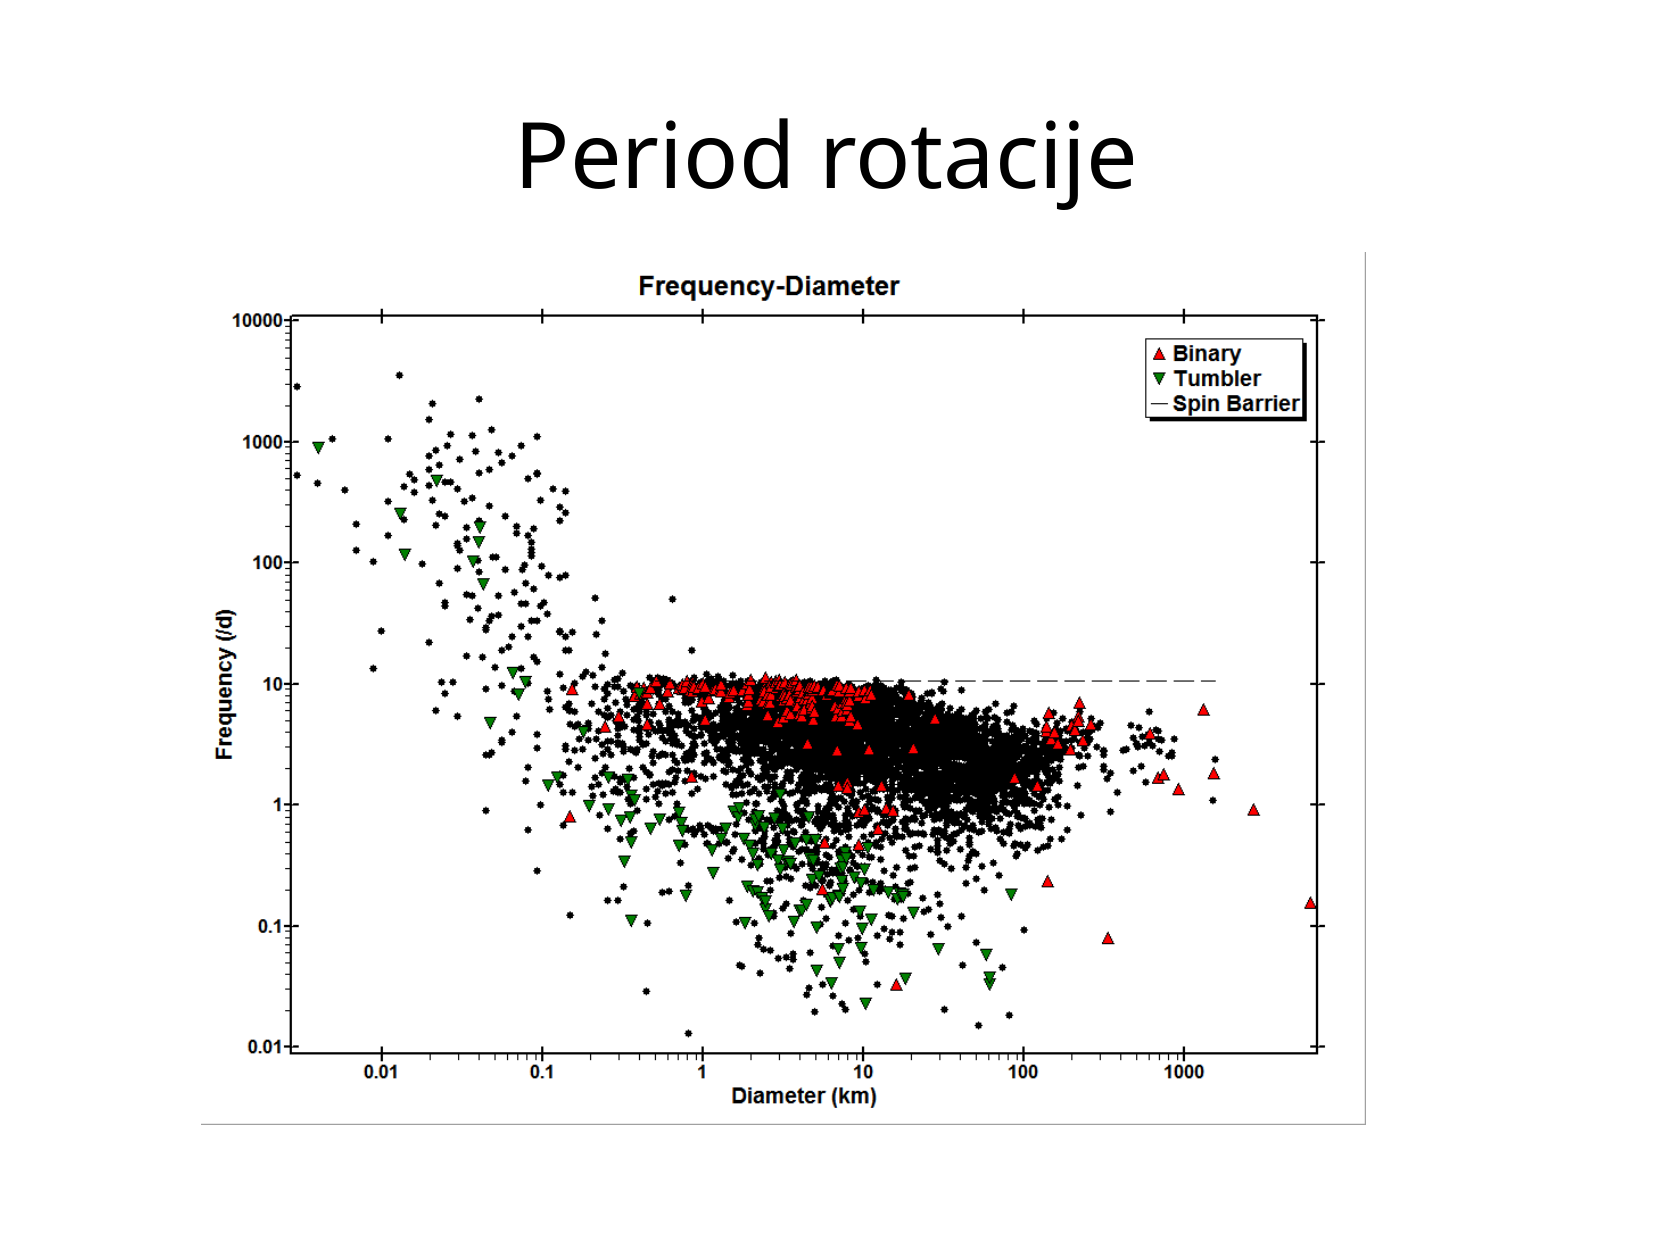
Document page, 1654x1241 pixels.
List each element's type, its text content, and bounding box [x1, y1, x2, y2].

title Period rotacije [82, 49, 1571, 257]
picture [201, 252, 1366, 1126]
